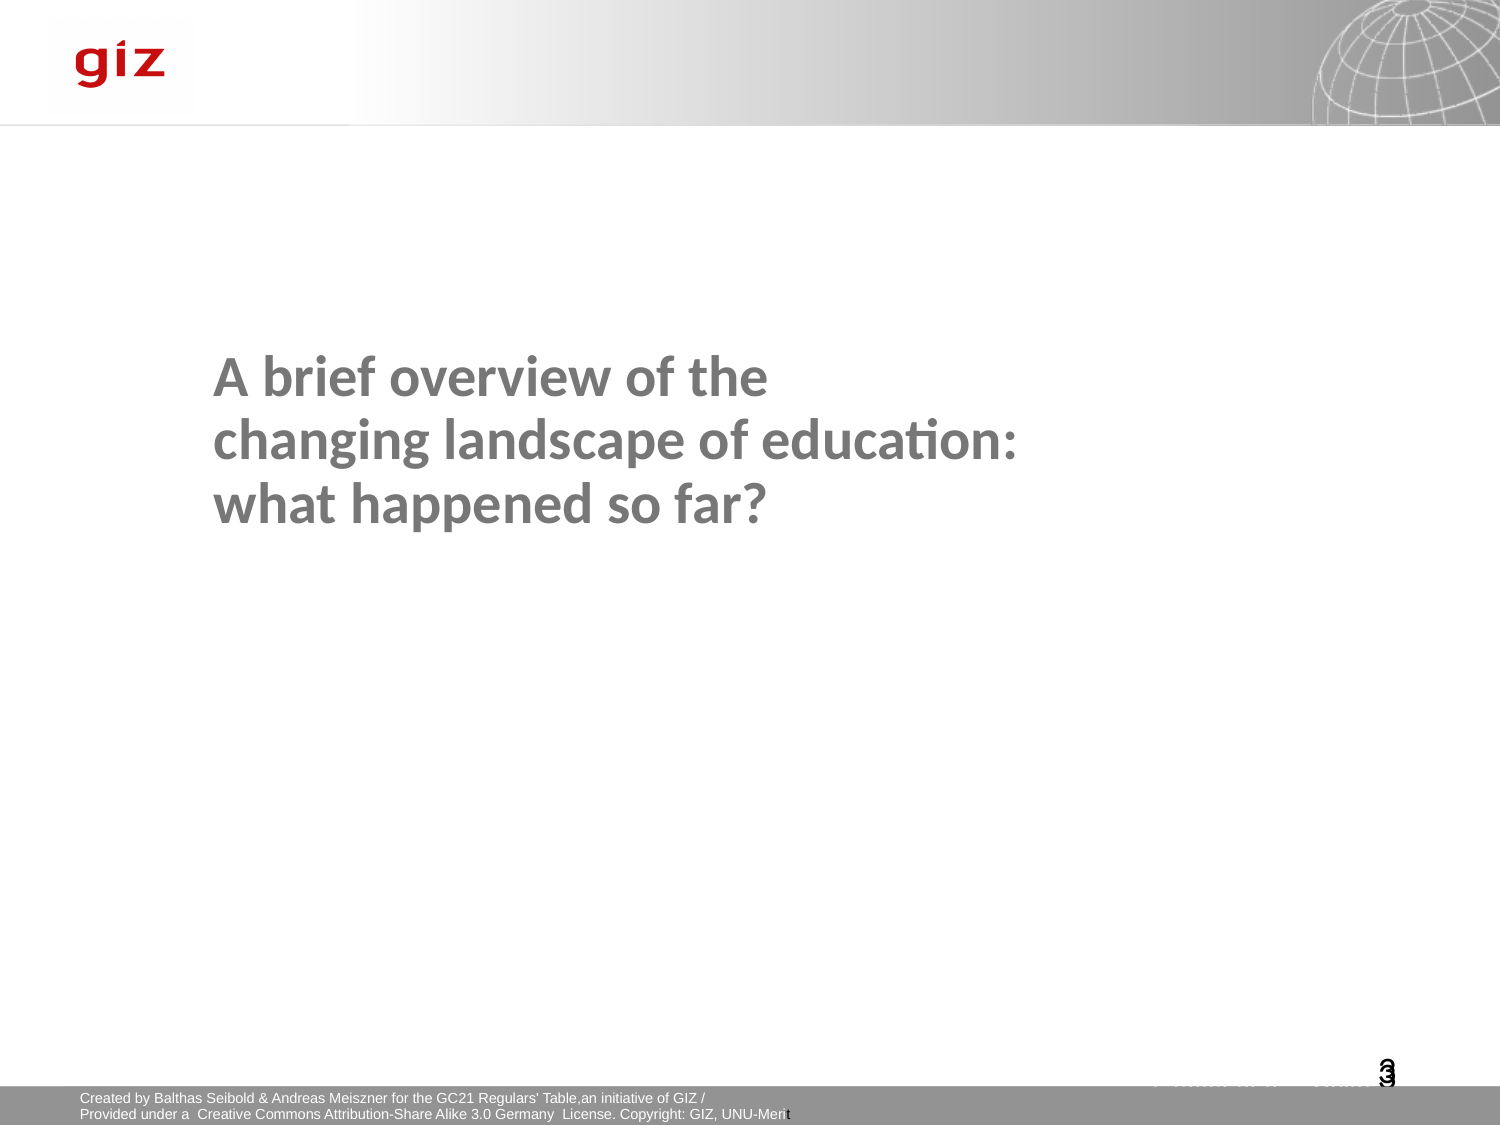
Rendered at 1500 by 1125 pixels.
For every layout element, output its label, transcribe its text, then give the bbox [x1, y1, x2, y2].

text_box A brief overview of the changing landscape of education: what happened so far? [199, 339, 1243, 546]
